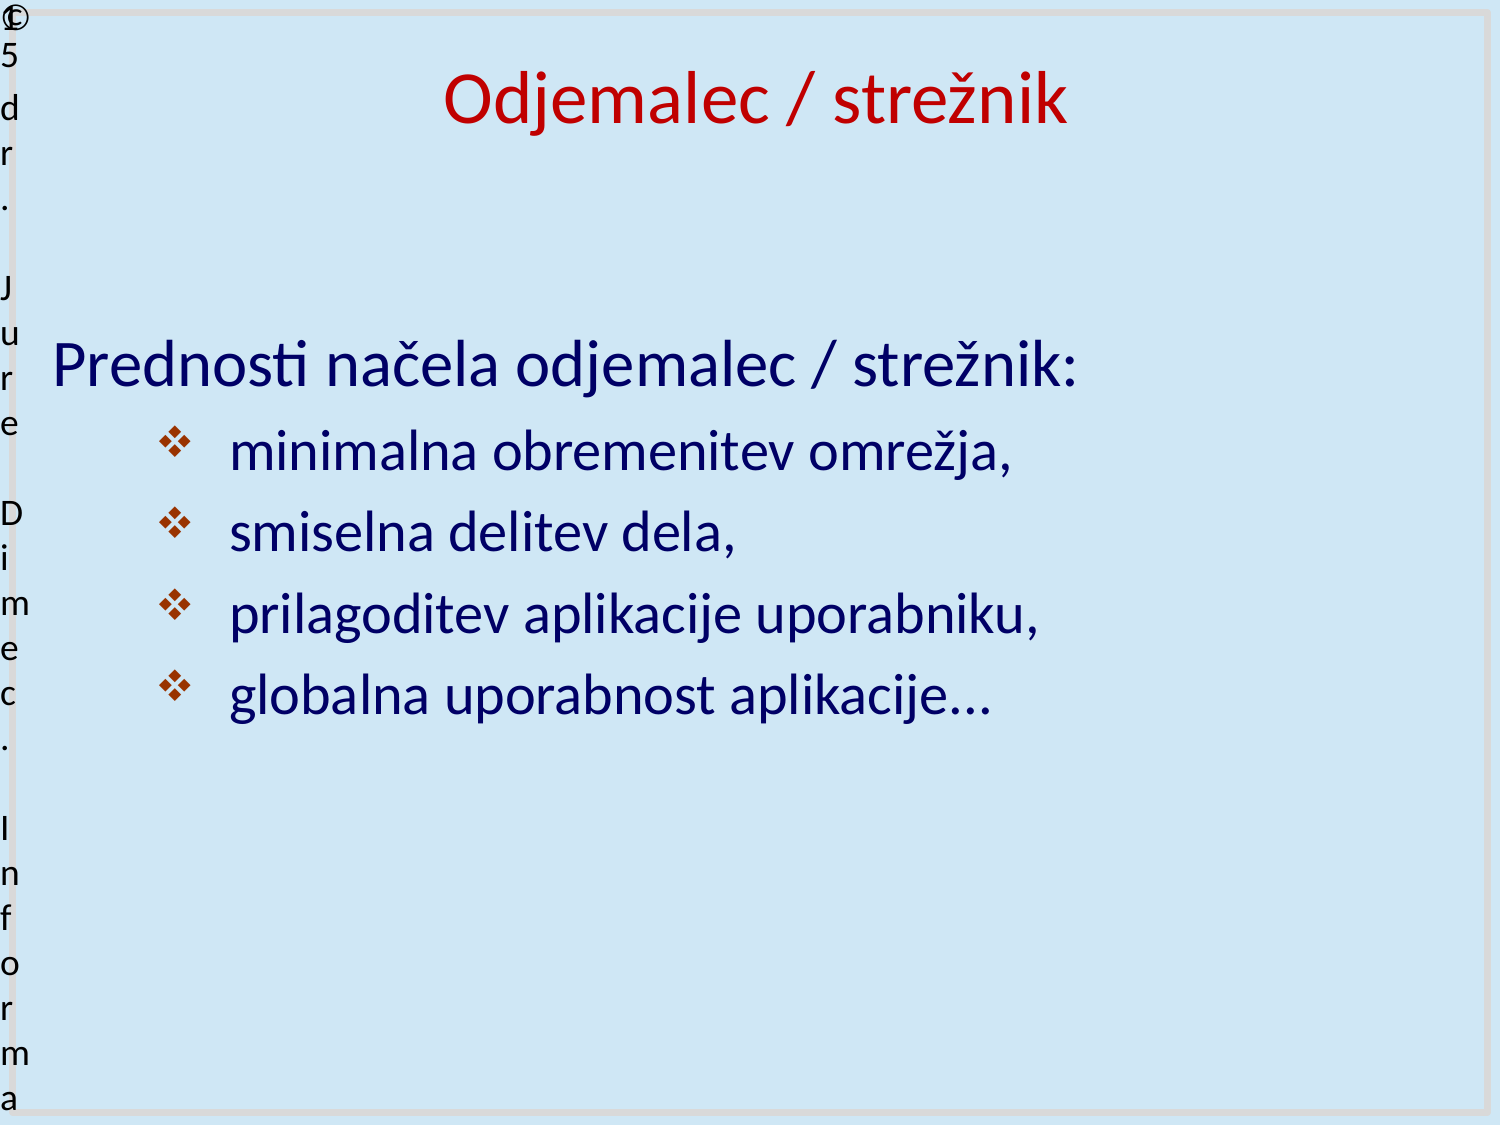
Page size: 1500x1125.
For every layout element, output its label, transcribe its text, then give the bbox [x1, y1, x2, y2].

list Prednosti načela odjemalec / strežnik: minimalna obremenitev omrežja, smiselna delitev dela, prilagoditev aplikacije uporabniku, globalna uporabnost aplikacije... [37, 312, 1475, 1050]
title Odjemalec / strežnik [37, 37, 1475, 150]
